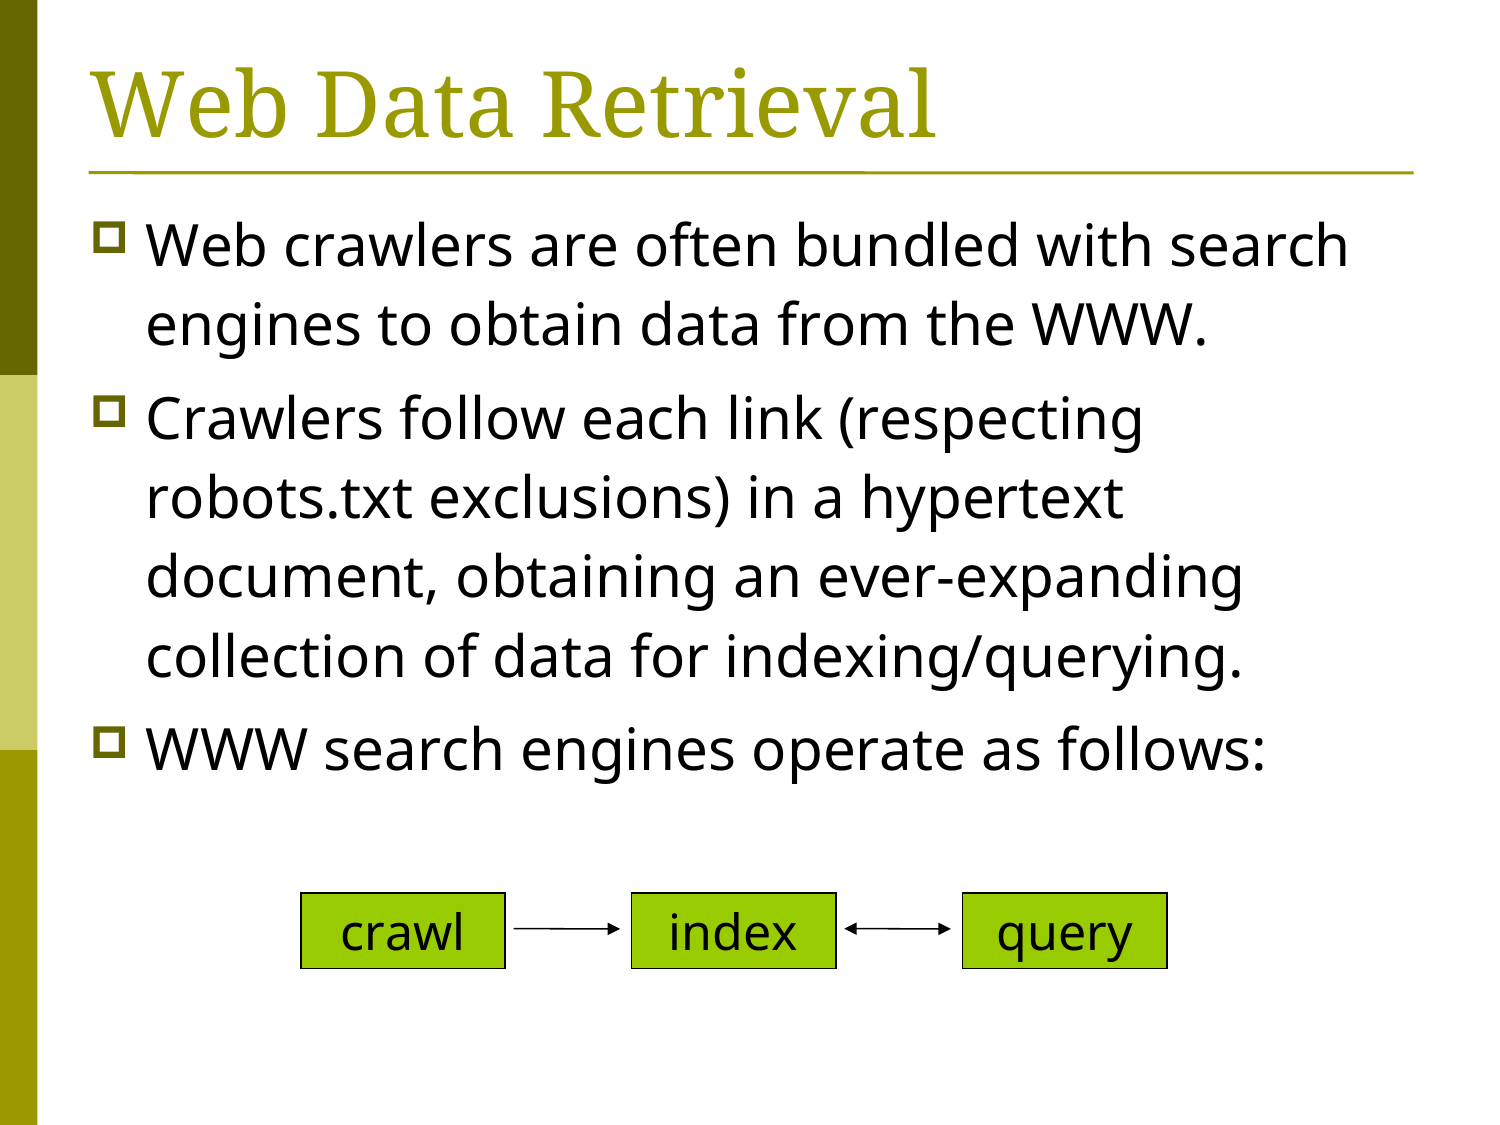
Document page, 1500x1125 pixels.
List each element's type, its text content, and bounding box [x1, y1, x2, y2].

text_box crawl [301, 893, 506, 969]
list Web crawlers are often bundled with search engines to obtain data from the WWW. Crawlers follow each link (respecting robots.txt exclusions) in a hypertext document, obtaining an ever-expanding collection of data for indexing/querying. WWW search engines operate as follows: [75, 196, 1426, 1006]
text_box index [631, 893, 836, 969]
text_box query [962, 893, 1167, 969]
title Web Data Retrieval [75, 45, 1426, 173]
